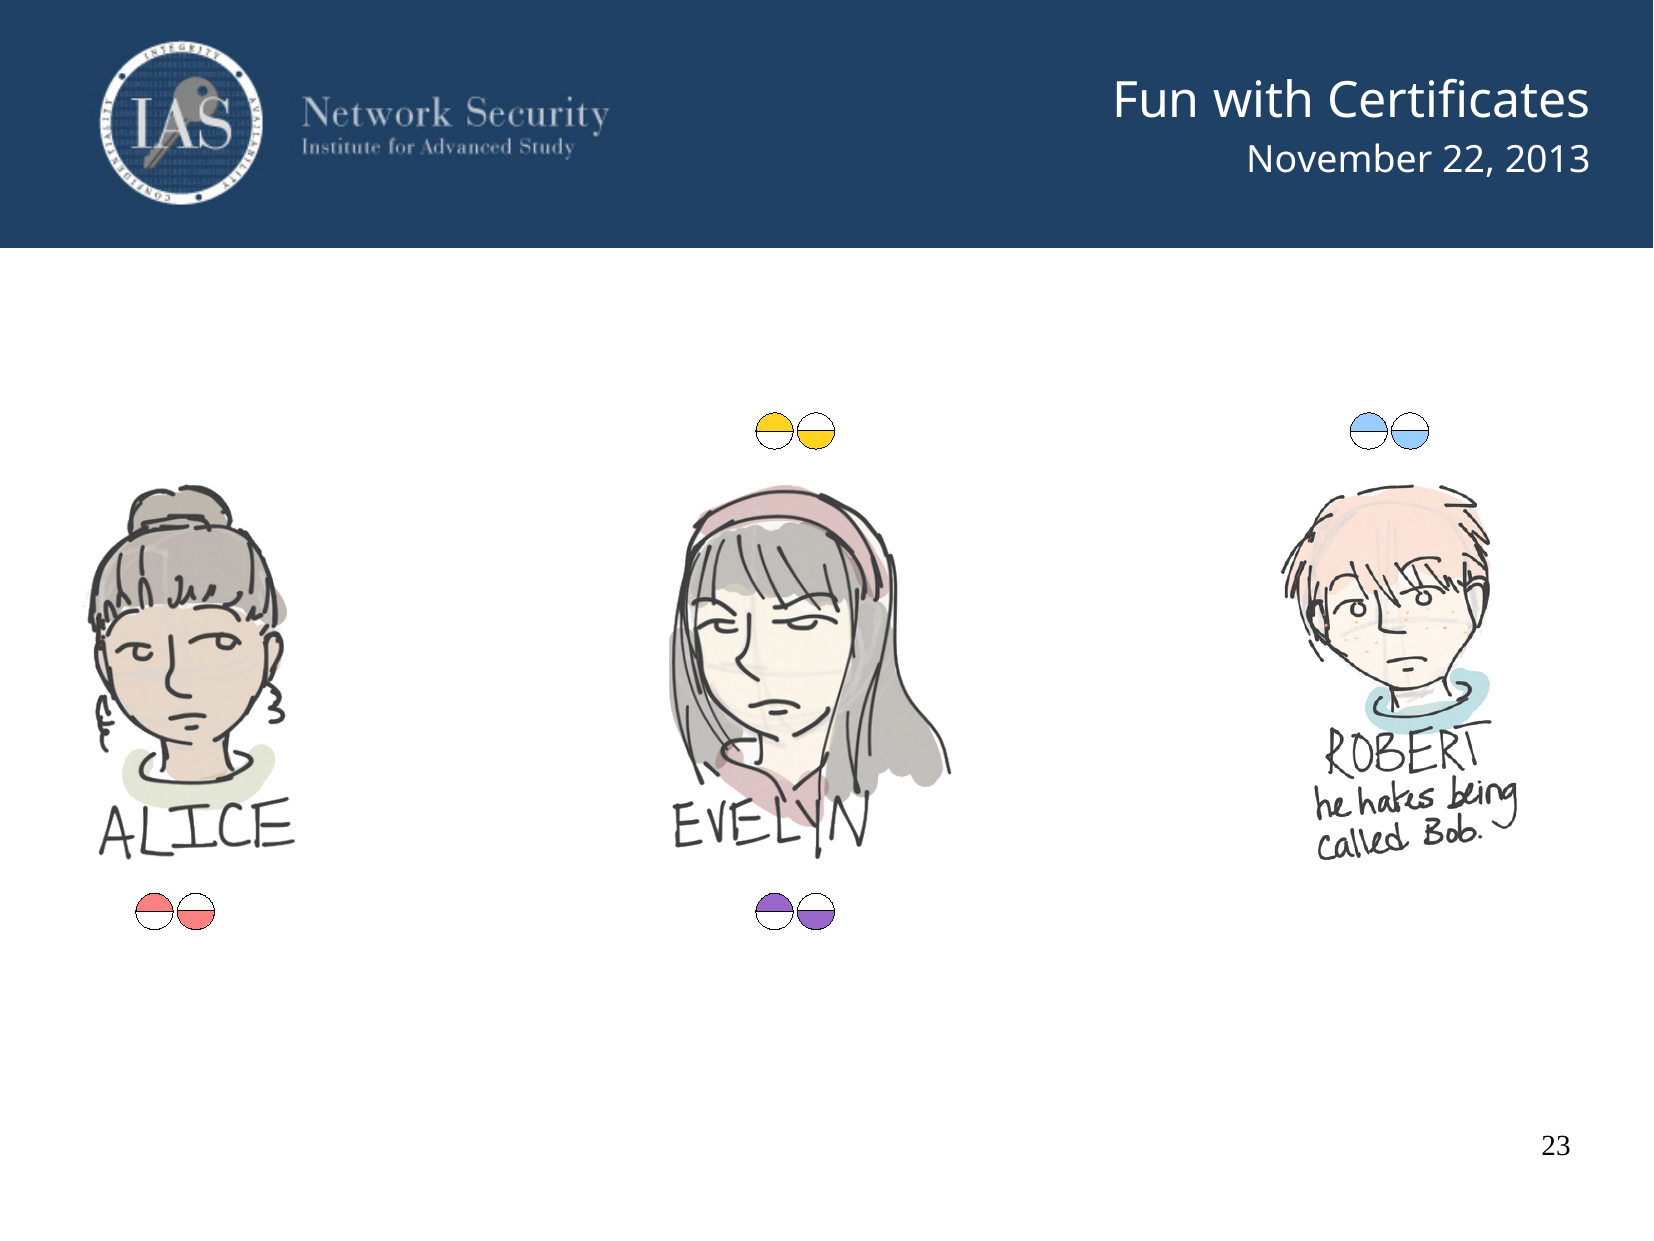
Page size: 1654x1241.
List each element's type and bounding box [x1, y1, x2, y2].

text_box [755, 412, 794, 432]
picture [0, 0, 1653, 248]
text_box [177, 910, 215, 930]
text_box [1391, 430, 1429, 450]
text_box [755, 893, 794, 912]
text_box [1350, 412, 1388, 432]
text_box [135, 893, 174, 912]
text_box [797, 910, 835, 930]
picture [75, 484, 295, 860]
picture [669, 484, 952, 860]
text_box [797, 430, 835, 450]
picture [1280, 484, 1517, 860]
